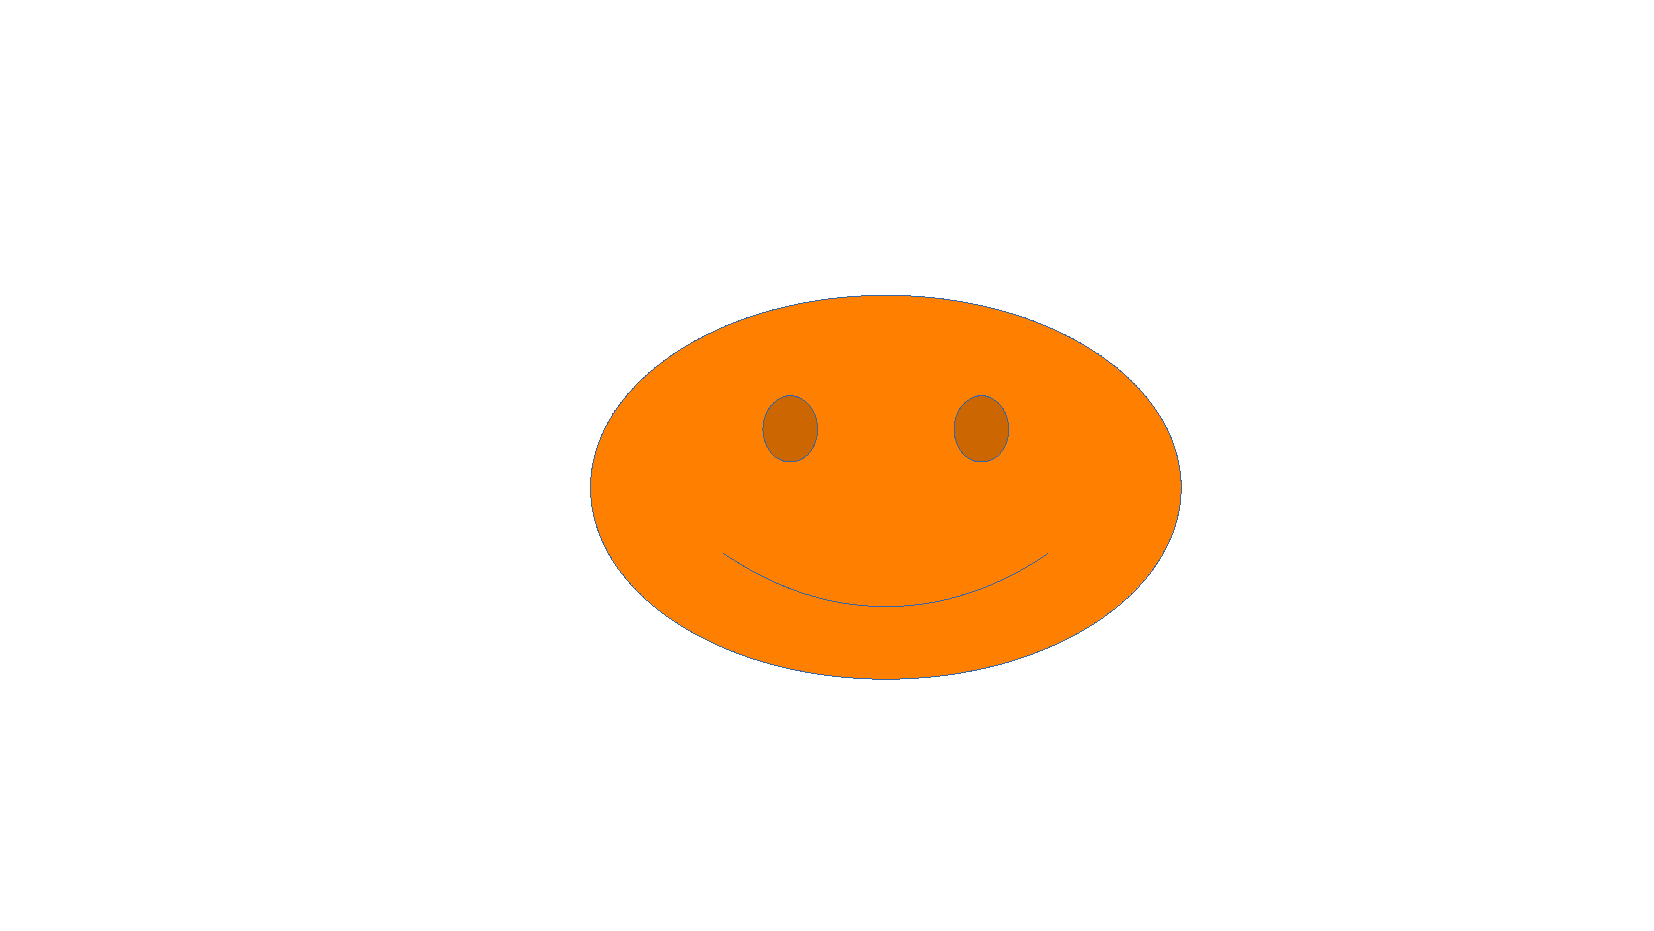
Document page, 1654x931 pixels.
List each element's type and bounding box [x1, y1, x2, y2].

text_box [590, 295, 1182, 680]
